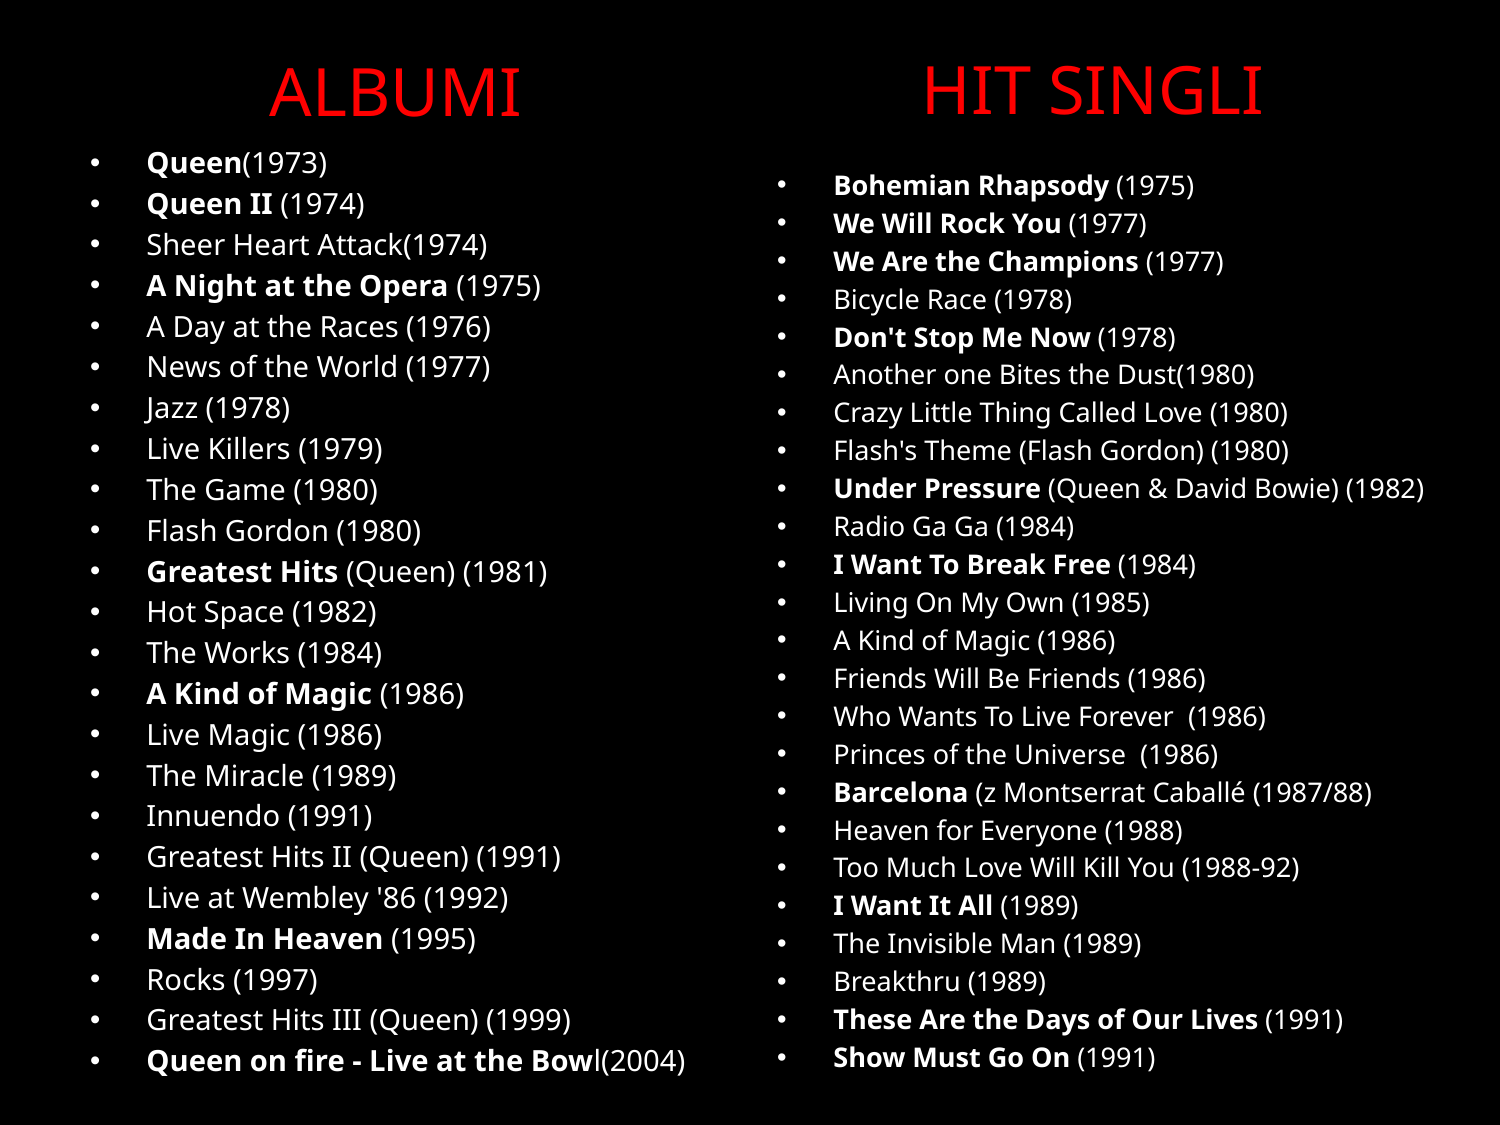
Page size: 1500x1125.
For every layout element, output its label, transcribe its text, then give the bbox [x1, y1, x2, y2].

list HIT SINGLI [761, 30, 1425, 136]
list Queen(1973) Queen II (1974) Sheer Heart Attack(1974) A Night at the Opera (1975) A Day at the Races (1976) News of the World (1977) Jazz (1978) Live Killers (1979) The Game (1980) Flash Gordon (1980) Greatest Hits (Queen) (1981) Hot Space (1982) The Works (1984) A Kind of Magic (1986) Live Magic (1986) The Miracle (1989) Innuendo (1991) Greatest Hits II (Queen) (1991) Live at Wembley '86 (1992) Made In Heaven (1995) Rocks (1997) Greatest Hits III (Queen) (1999) Queen on fire - Live at the Bowl(2004) [75, 137, 738, 1083]
list Bohemian Rhapsody (1975) We Will Rock You (1977) We Are the Champions (1977) Bicycle Race (1978) Don't Stop Me Now (1978) Another one Bites the Dust(1980) Crazy Little Thing Called Love (1980) Flash's Theme (Flash Gordon) (1980) Under Pressure (Queen & David Bowie) (1982) Radio Ga Ga (1984) I Want To Break Free (1984) Living On My Own (1985) A Kind of Magic (1986) Friends Will Be Friends (1986) Who Wants To Live Forever (1986) Princes of the Universe (1986) Barcelona (z Montserrat Caballé (1987/88) Heaven for Everyone (1988) Too Much Love Will Kill You (1988-92) I Want It All (1989) The Invisible Man (1989) Breakthru (1989) These Are the Days of Our Lives (1991) Show Must Go On (1991) [761, 160, 1459, 1094]
list ALBUMI [64, 42, 728, 138]
